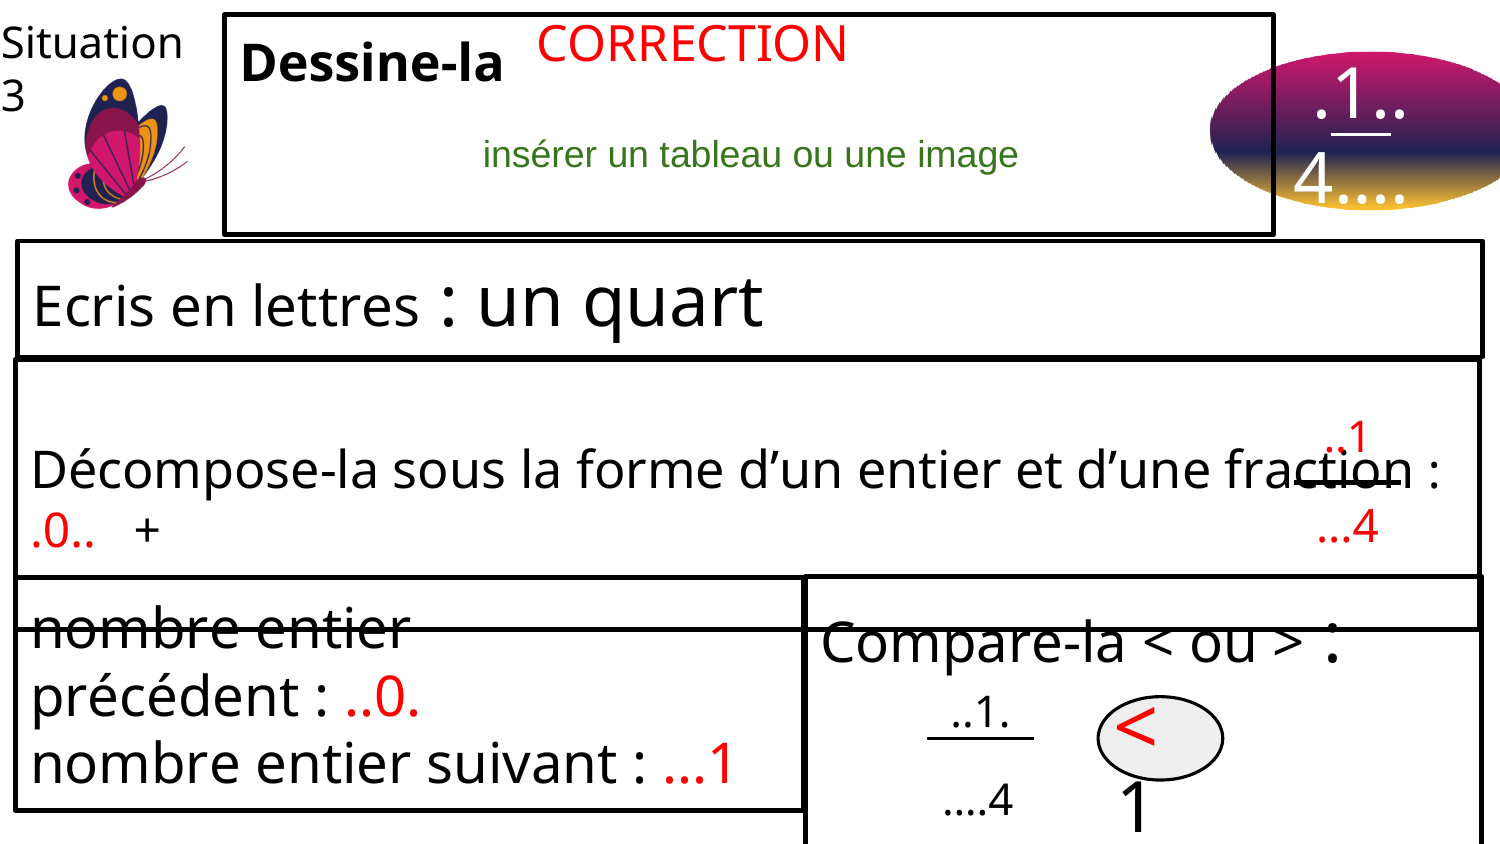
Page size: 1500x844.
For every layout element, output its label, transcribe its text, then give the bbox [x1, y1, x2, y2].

text_box nombre entier précédent : ..0. nombre entier suivant : ...1 [15, 577, 803, 745]
picture [1276, 24, 1500, 225]
text_box < [1098, 661, 1238, 788]
text_box ..1 ...4 [1301, 393, 1408, 569]
picture [17, 84, 222, 239]
text_box ..1. ….4 [927, 668, 1034, 737]
text_box Décompose-la sous la forme d’un entier et d’une fraction : .0.. + [15, 359, 1480, 575]
text_box ..1. ….4 [927, 740, 1034, 841]
text_box Situation 3 [0, 0, 203, 84]
text_box Dessine-la [224, 14, 1274, 235]
text_box Ecris en lettres : un quart [17, 241, 1483, 358]
text_box .1.. 4…. [1276, 32, 1480, 235]
text_box Compare-la < ou > : 1 [805, 576, 1482, 819]
text_box insérer un tableau ou une image [467, 114, 1088, 191]
text_box CORRECTION [521, 0, 997, 88]
